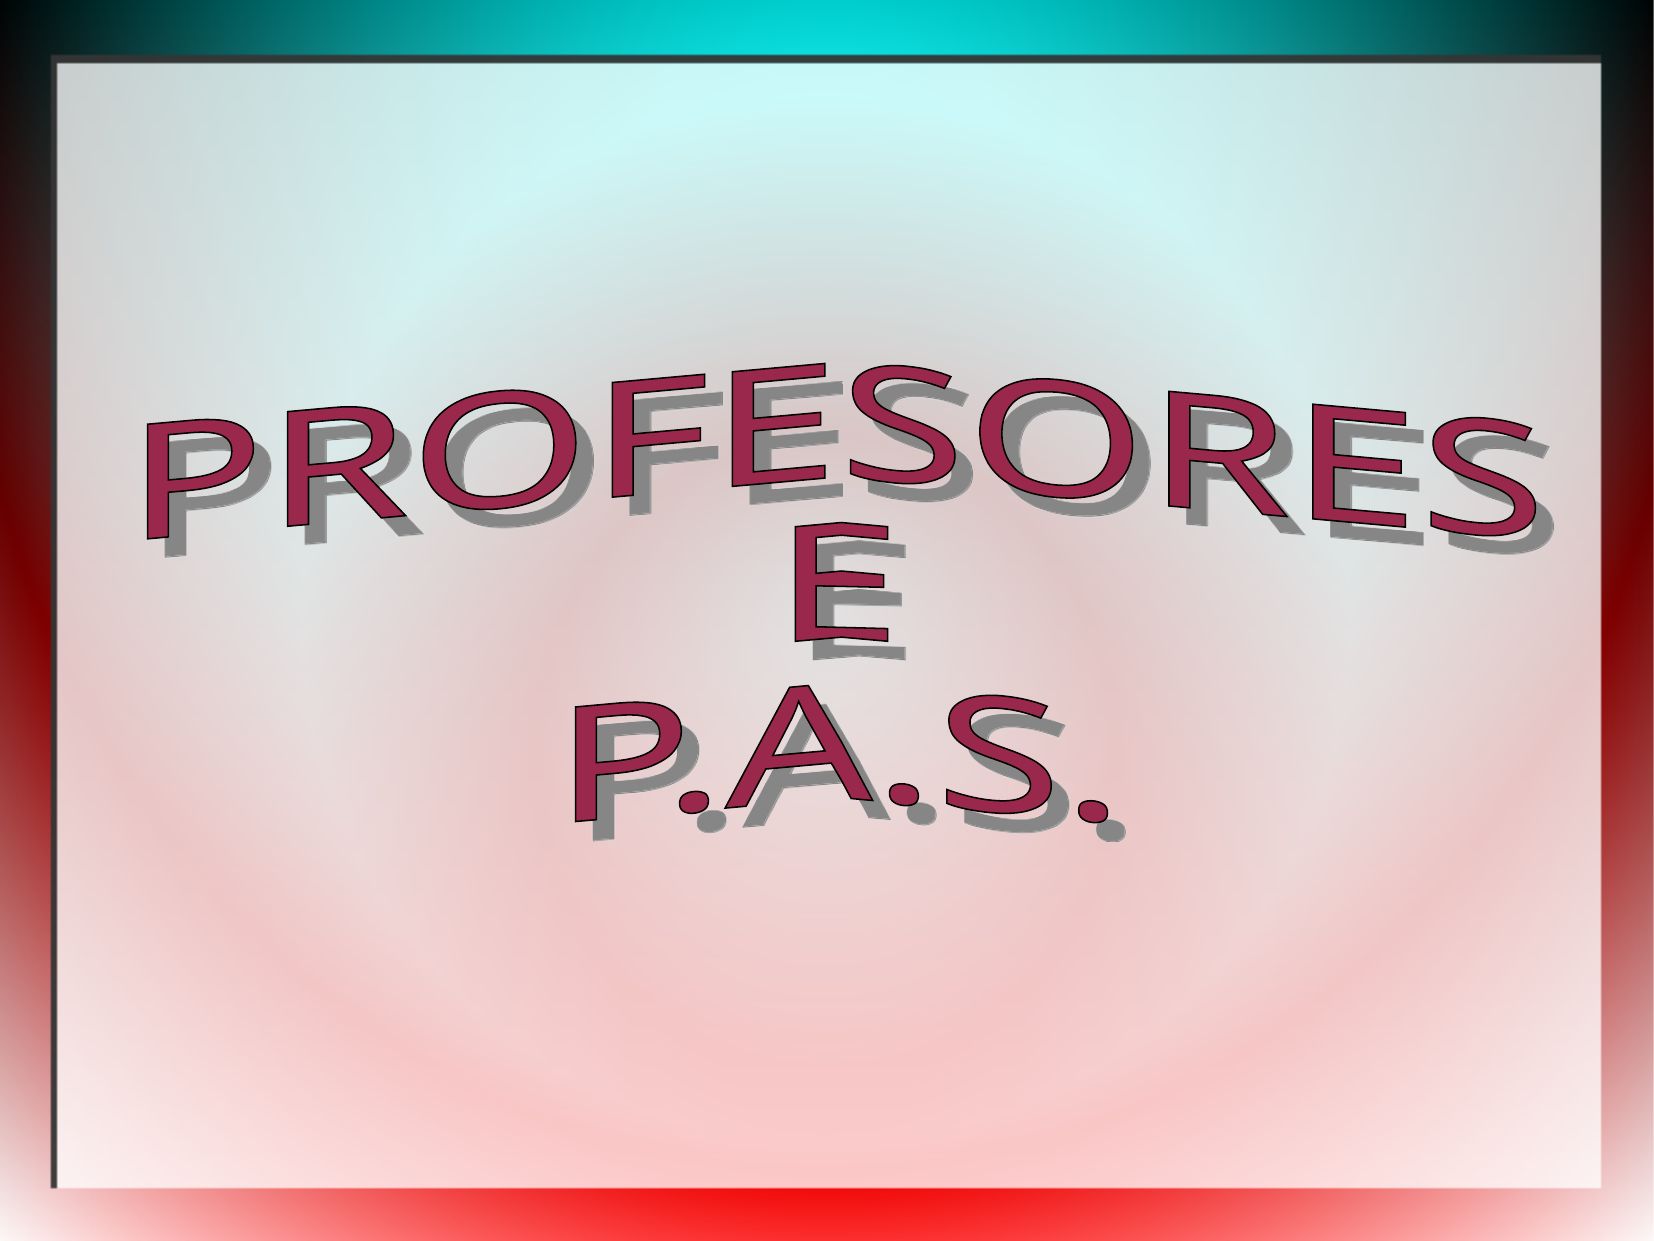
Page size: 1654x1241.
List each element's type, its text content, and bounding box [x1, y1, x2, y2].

text_box PROFESORES E P.A.S. [1078, 800, 1108, 823]
text_box PROFESORES E P.A.S. [612, 374, 705, 498]
text_box PROFESORES E P.A.S. [1431, 417, 1536, 536]
text_box PROFESORES E P.A.S. [147, 419, 254, 539]
text_box PROFESORES E P.A.S. [725, 685, 873, 809]
text_box PROFESORES E P.A.S. [795, 522, 888, 642]
text_box PROFESORES E P.A.S. [1312, 404, 1406, 528]
text_box PROFESORES E P.A.S. [575, 702, 682, 822]
text_box PROFESORES E P.A.S. [287, 406, 406, 527]
text_box PROFESORES E P.A.S. [423, 390, 576, 510]
text_box PROFESORES E P.A.S. [979, 378, 1133, 499]
text_box PROFESORES E P.A.S. [732, 363, 825, 487]
text_box PROFESORES E P.A.S. [850, 365, 955, 484]
text_box PROFESORES E P.A.S. [1168, 391, 1287, 517]
text_box PROFESORES E P.A.S. [889, 783, 919, 806]
picture [0, 0, 1654, 1241]
text_box PROFESORES E P.A.S. [946, 695, 1052, 814]
text_box PROFESORES E P.A.S. [679, 791, 709, 814]
